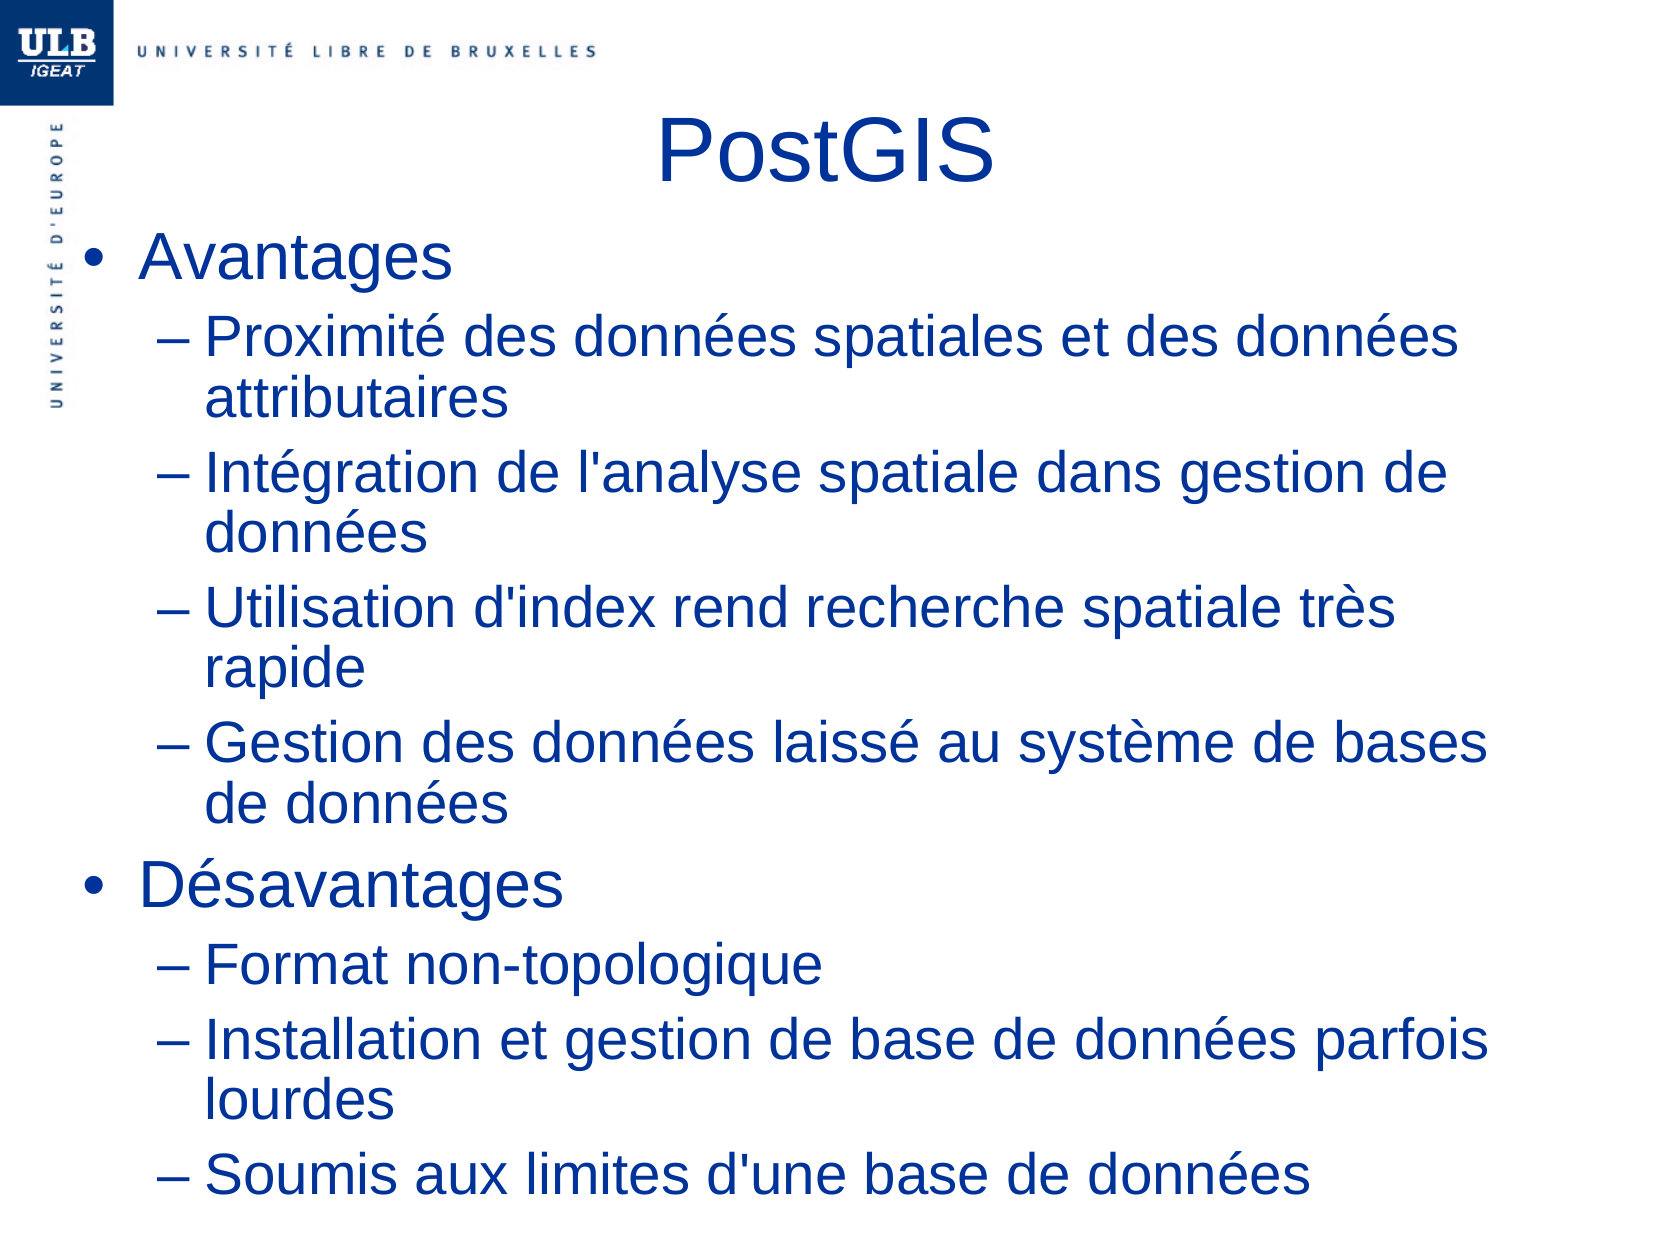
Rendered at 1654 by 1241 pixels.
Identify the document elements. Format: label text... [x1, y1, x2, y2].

picture [0, 0, 1654, 1241]
list Avantages Proximité des données spatiales et des données attributaires Intégration de l'analyse spatiale dans gestion de données Utilisation d'index rend recherche spatiale très rapide Gestion des données laissé au système de bases de données Désavantages Format non-topologique Installation et gestion de base de données parfois lourdes Soumis aux limites d'une base de données [82, 224, 1571, 1215]
title PostGIS [82, 30, 1571, 224]
